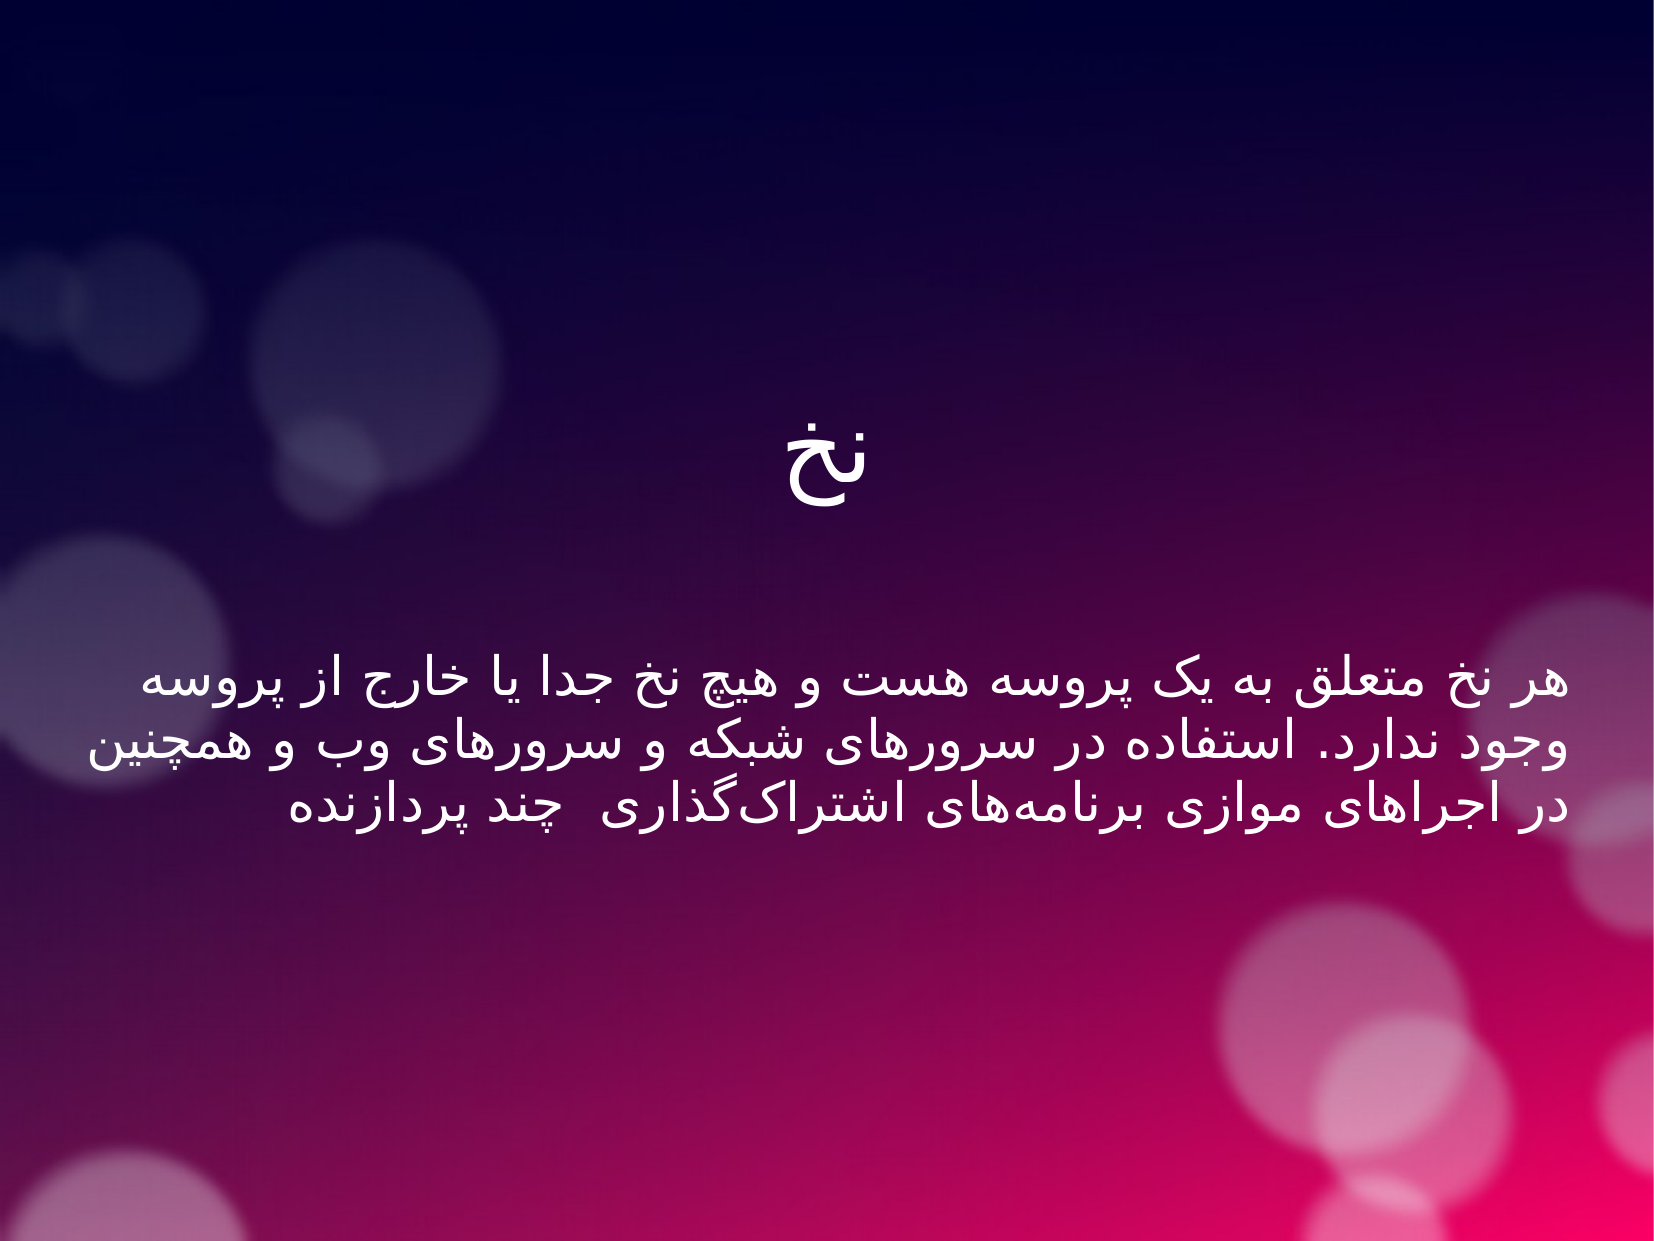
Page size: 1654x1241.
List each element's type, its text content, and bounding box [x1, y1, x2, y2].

title نخ [82, 344, 1571, 552]
picture [0, 0, 1654, 1241]
list هر نخ متعلق به یک پروسه هست و هیچ نخ جدا یا خارج از پروسه وجود ندارد. استفاده در سرورهای شبکه و سرورهای وب و همچنین در اجراهای موازی برنامه‌های اشتراک‌گذاری چند پردازنده [82, 645, 1571, 1099]
